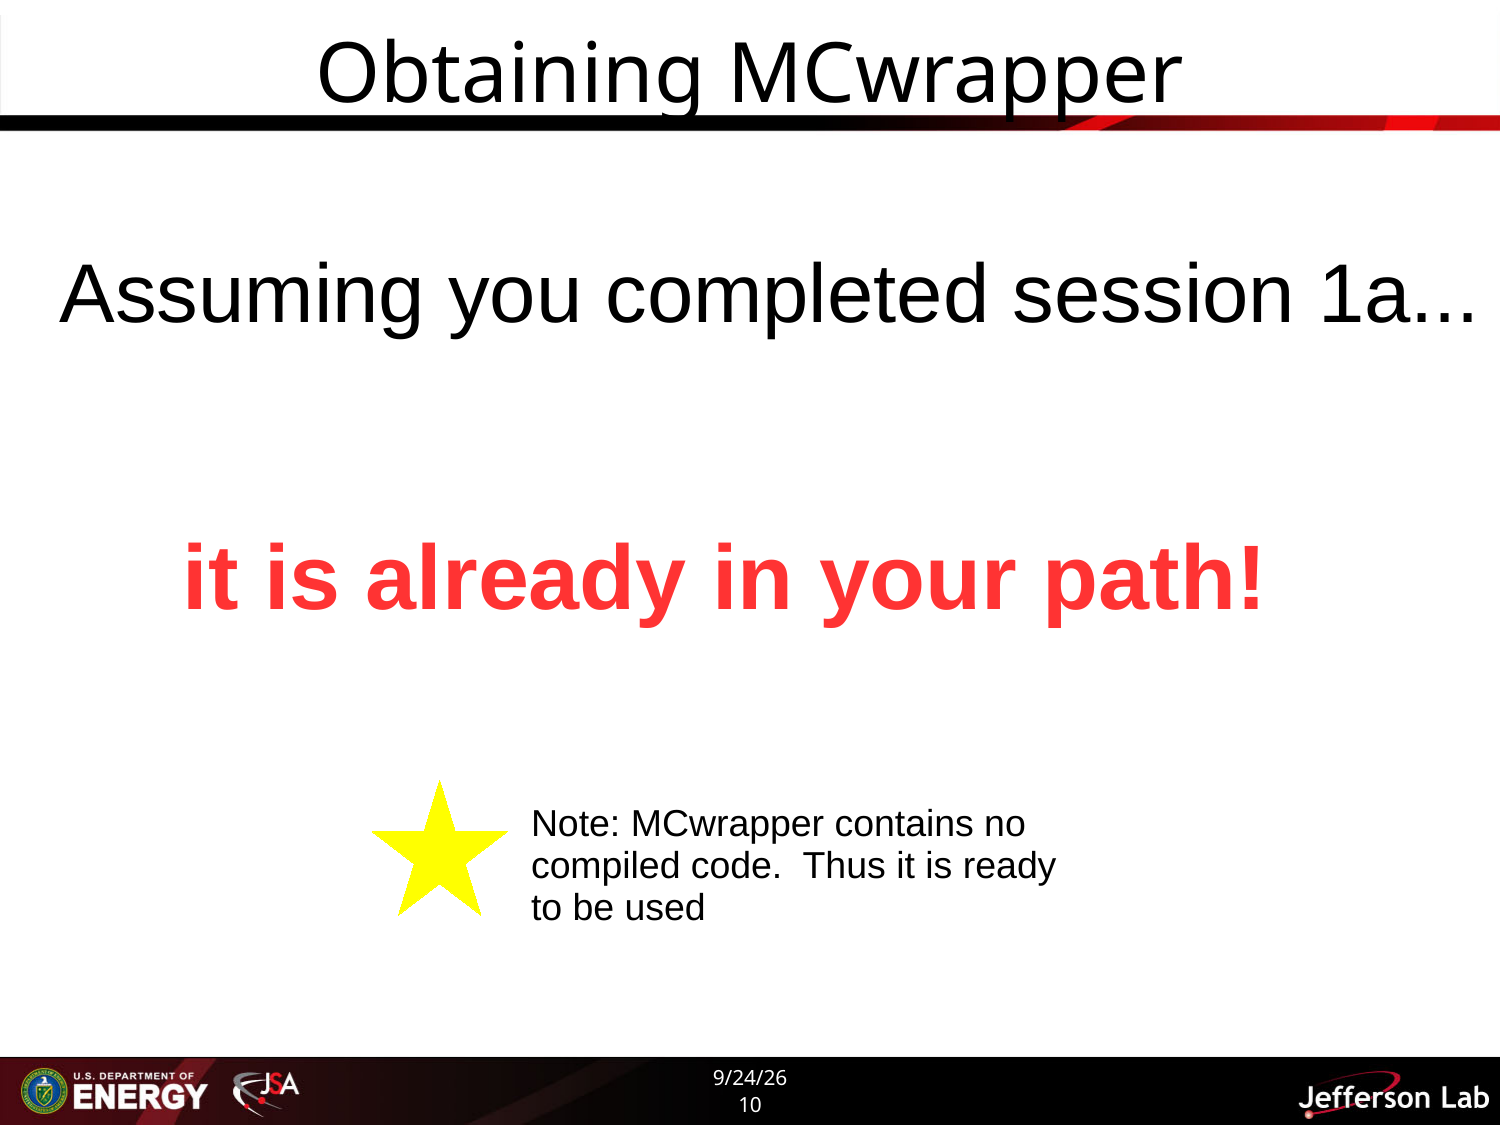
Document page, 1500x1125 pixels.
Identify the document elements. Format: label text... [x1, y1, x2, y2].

text_box Note: MCwrapper contains no compiled code. Thus it is ready to be used [516, 795, 1102, 1018]
text_box [372, 780, 508, 916]
text_box Assuming you completed session 1a... it is already in your path! [45, 239, 1500, 738]
title Obtaining MCwrapper [75, 38, 1425, 99]
slide_number 6/20/18 [575, 1048, 925, 1090]
slide_number <number> [575, 1090, 925, 1122]
picture [0, 0, 1500, 1125]
